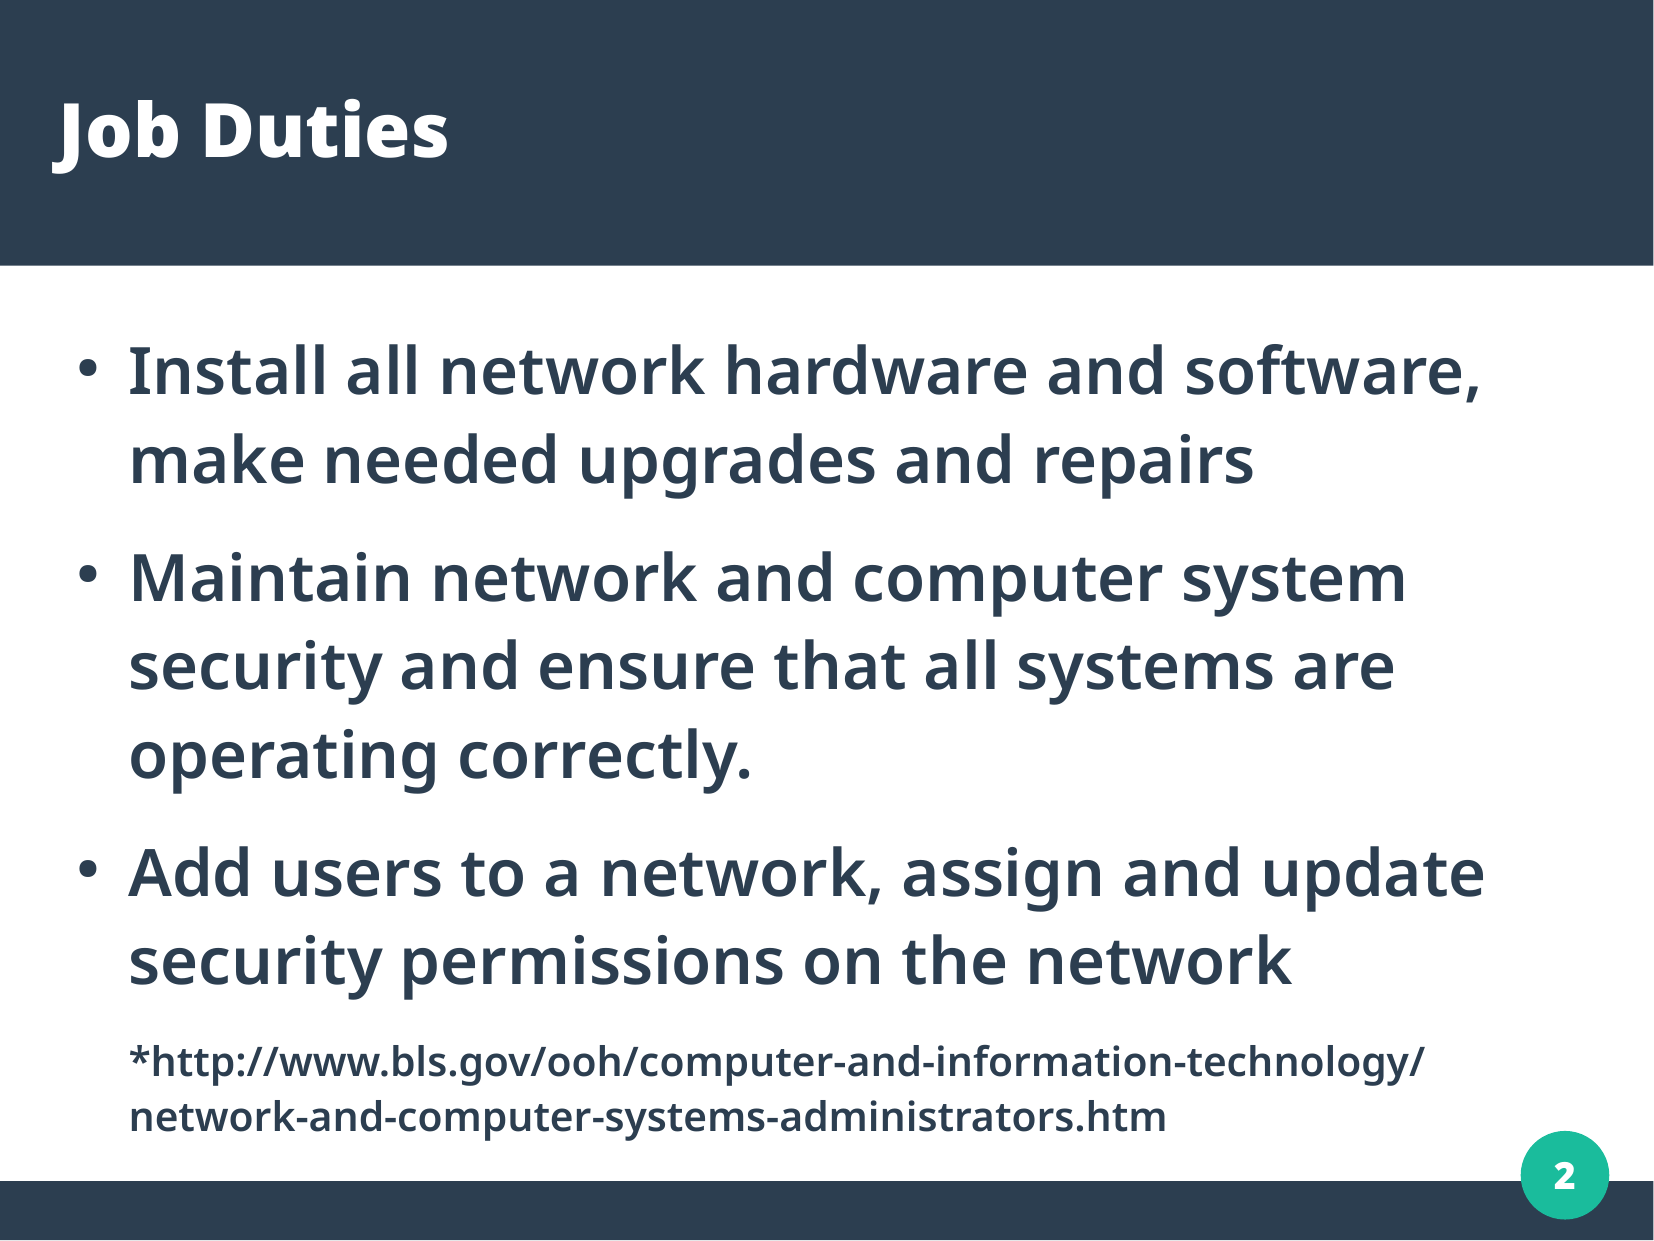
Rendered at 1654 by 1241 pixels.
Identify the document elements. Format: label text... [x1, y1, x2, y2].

title Job Duties [59, 49, 1595, 207]
list Install all network hardware and software, make needed upgrades and repairs Maintain network and computer system security and ensure that all systems are operating correctly. Add users to a network, assign and update security permissions on the network *http://www.bls.gov/ooh/computer-and-information-technology/network-and-computer-systems-administrators.htm [59, 324, 1595, 1152]
